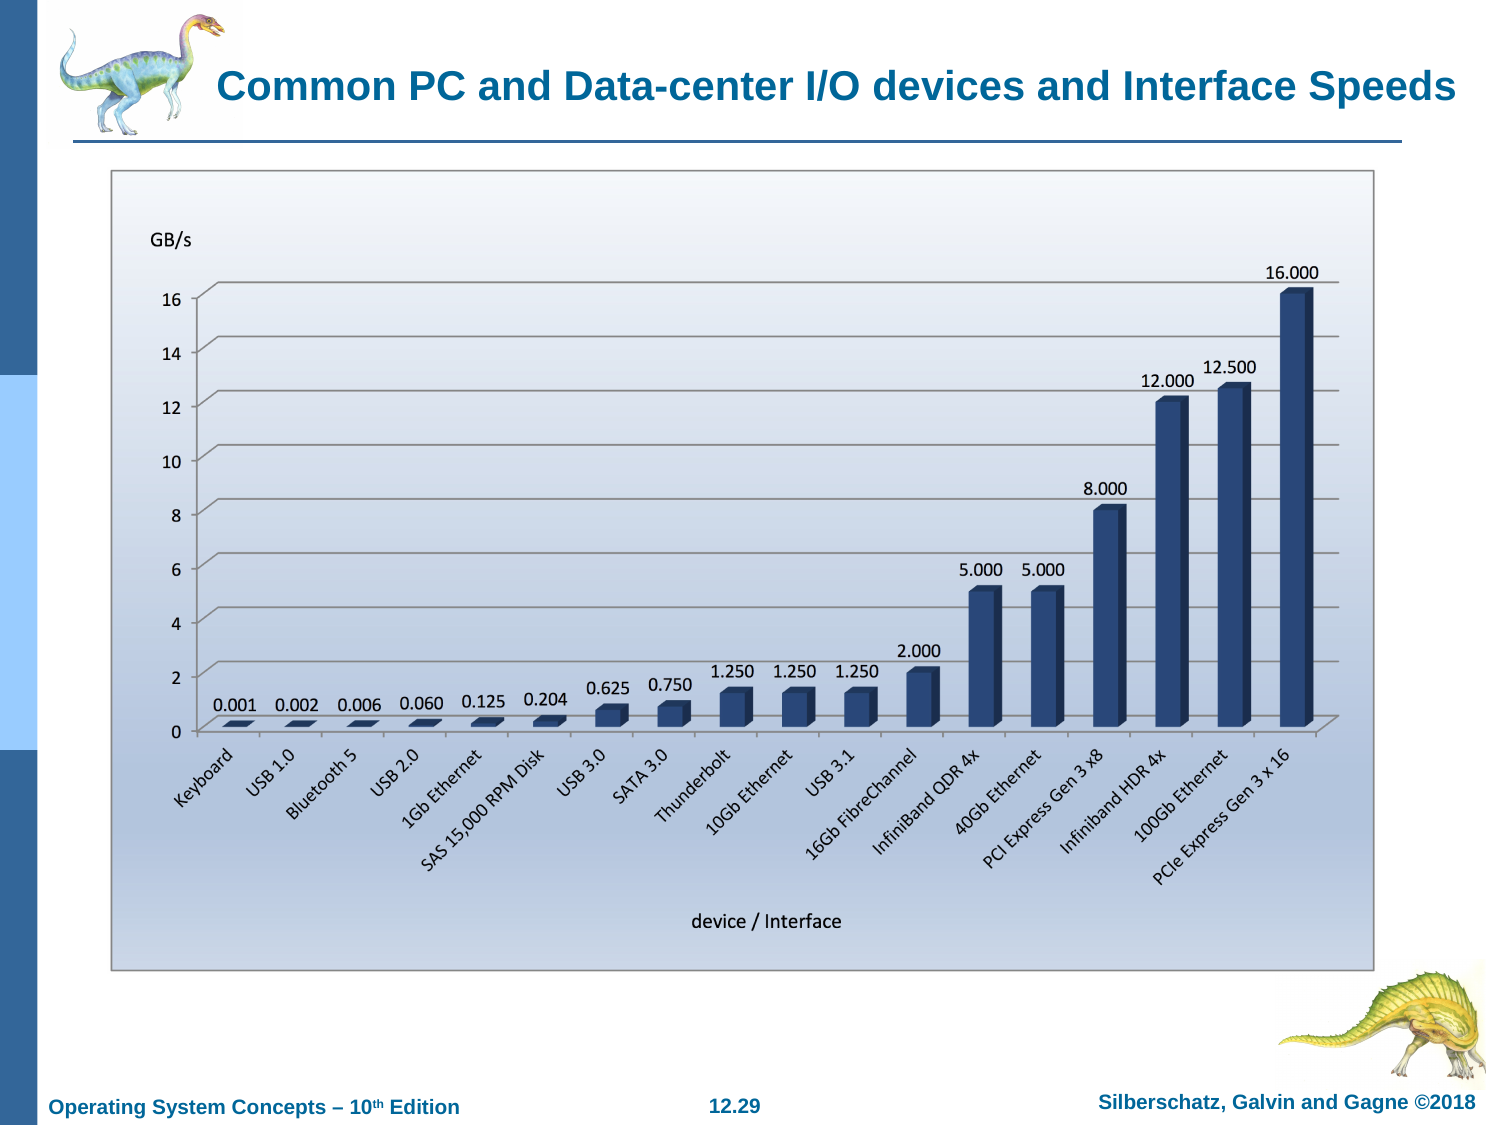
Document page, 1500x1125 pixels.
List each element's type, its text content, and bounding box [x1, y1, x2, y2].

picture [107, 167, 1486, 1090]
title Common PC and Data-center I/O devices and Interface Speeds [179, 21, 1495, 117]
picture [1415, 1094, 1423, 1099]
picture [46, 0, 243, 149]
